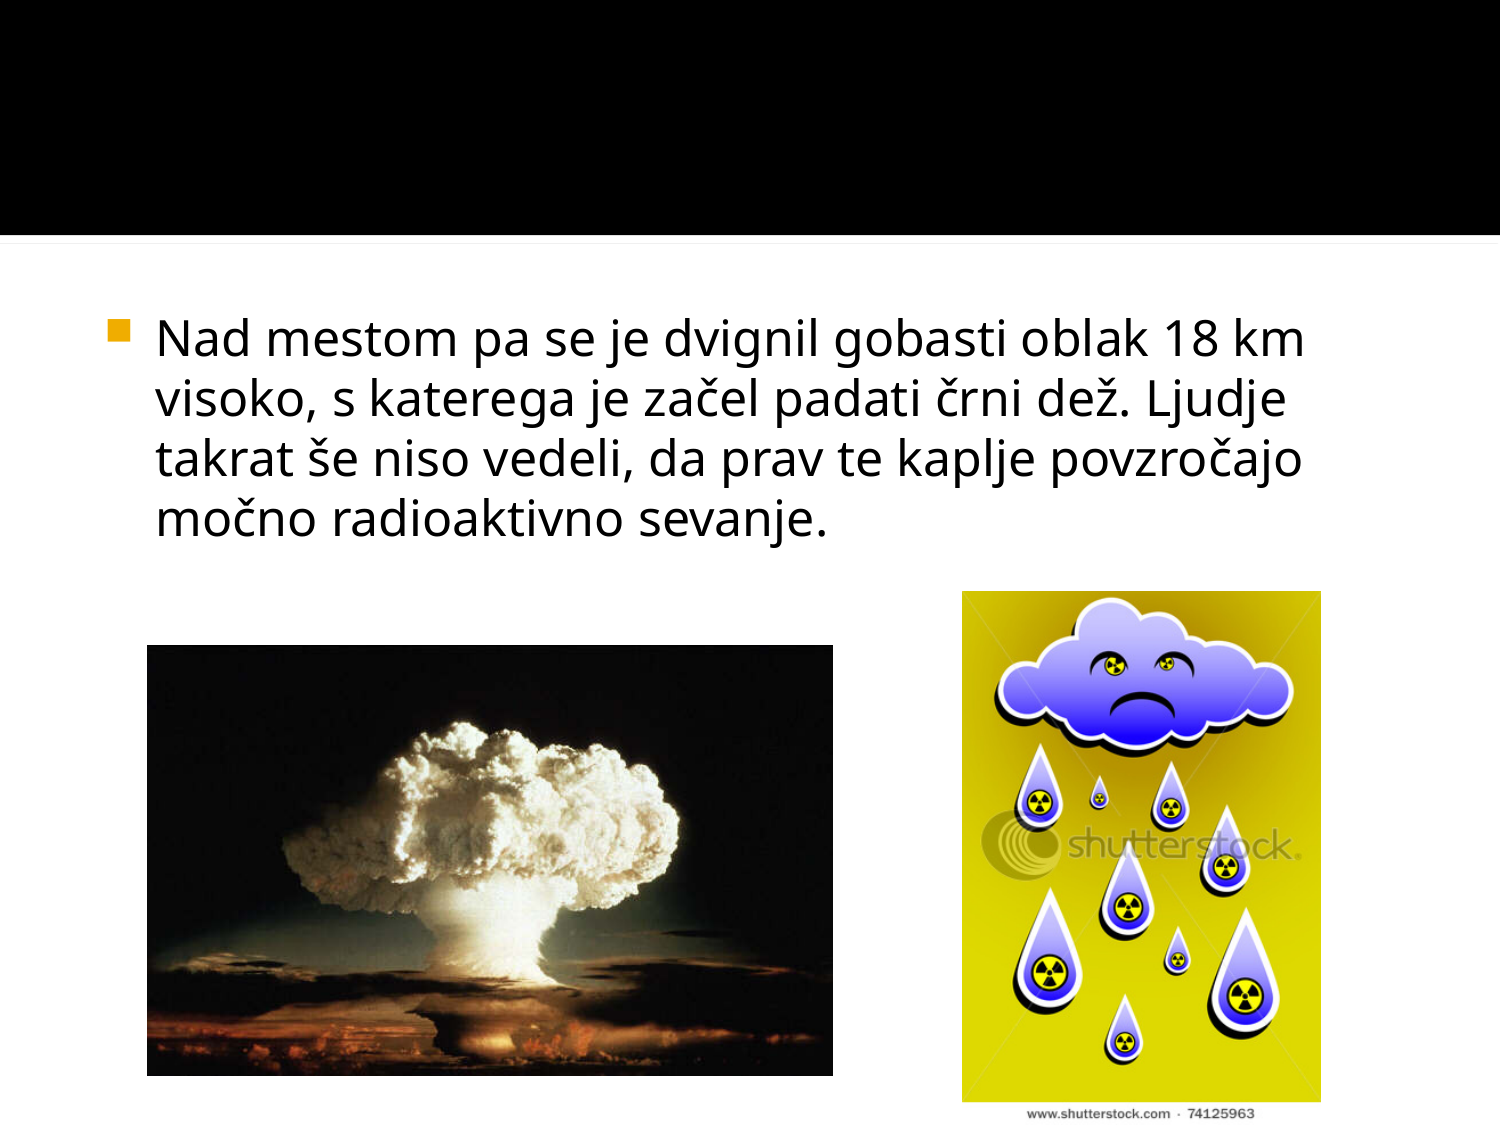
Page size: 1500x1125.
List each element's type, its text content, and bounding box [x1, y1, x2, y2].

list Nad mestom pa se je dvignil gobasti oblak 18 km visoko, s katerega je začel padati črni dež. Ljudje takrat še niso vedeli, da prav te kaplje povzročajo močno radioaktivno sevanje. [75, 291, 1425, 1050]
picture [962, 591, 1321, 1125]
picture [147, 645, 833, 1076]
